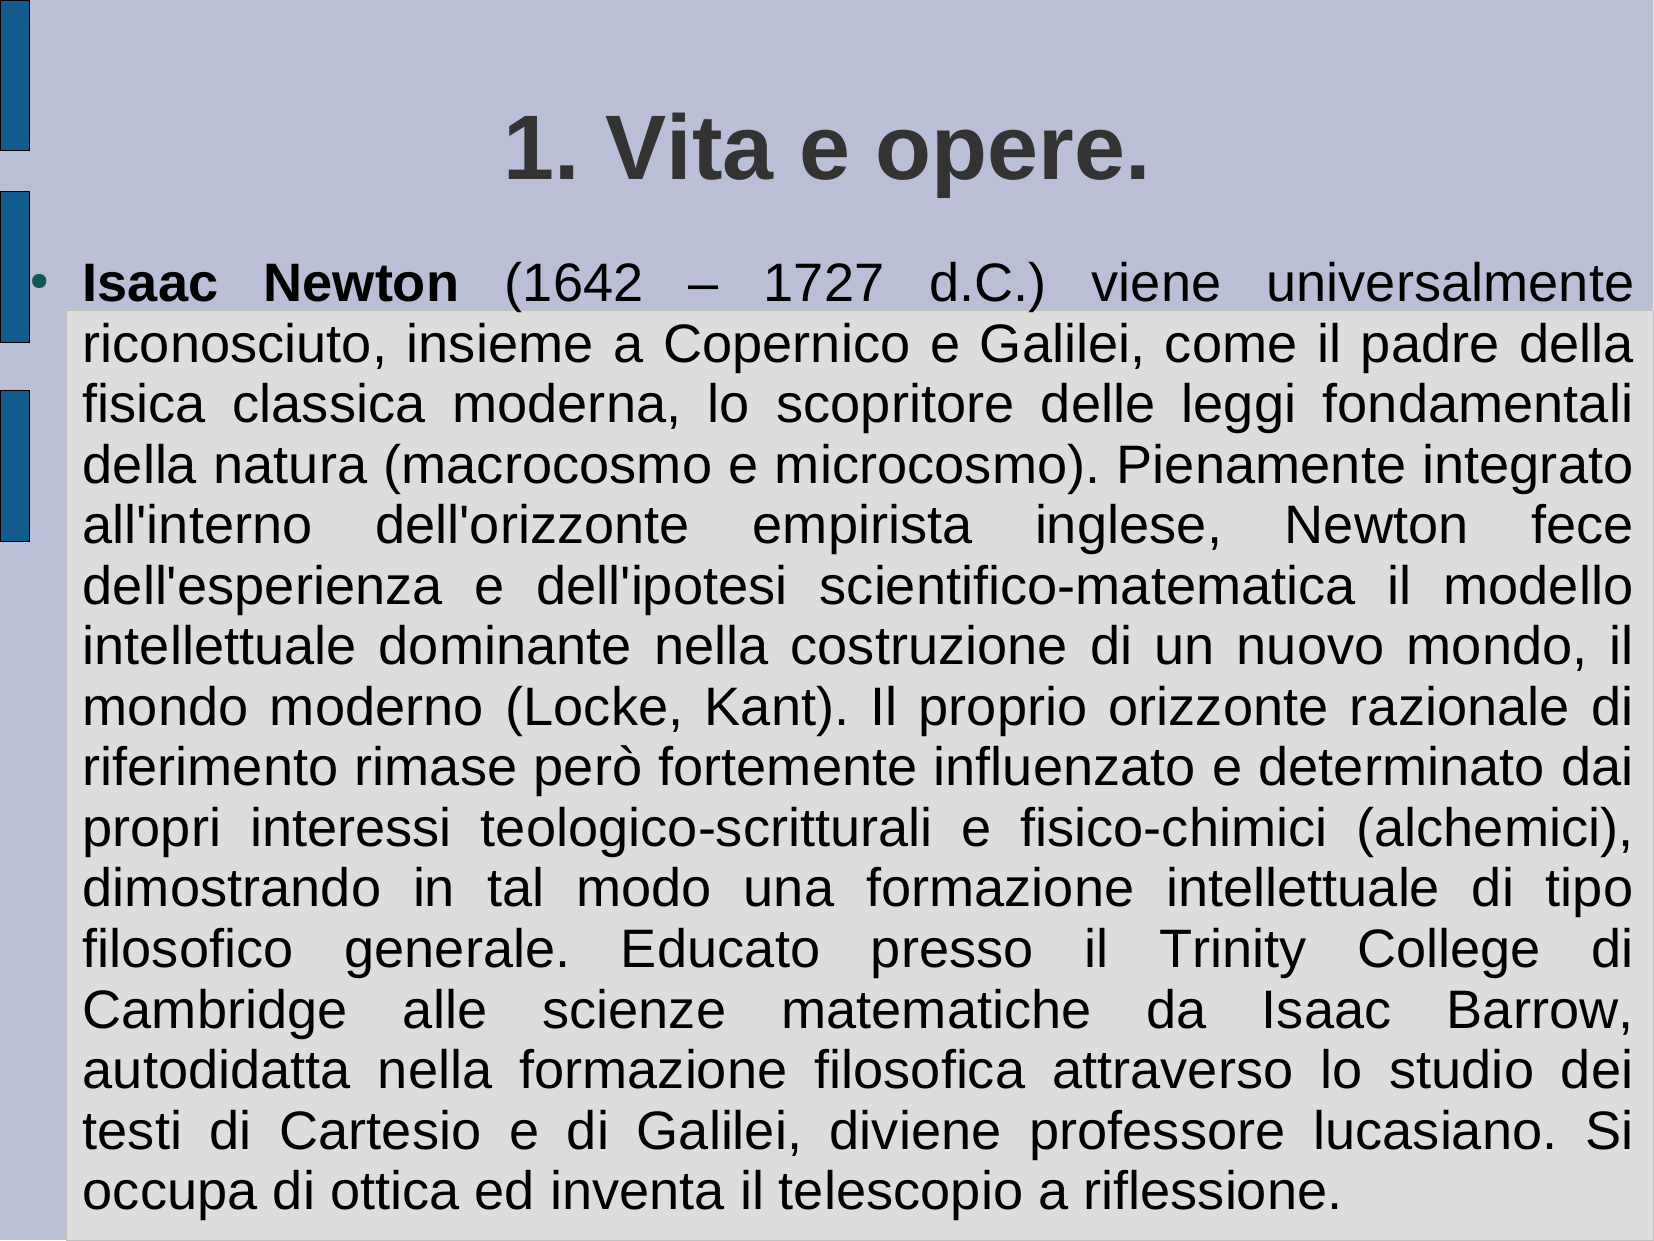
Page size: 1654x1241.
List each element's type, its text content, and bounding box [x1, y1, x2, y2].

list Isaac Newton (1642 – 1727 d.C.) viene universalmente riconosciuto, insieme a Copernico e Galilei, come il padre della fisica classica moderna, lo scopritore delle leggi fondamentali della natura (macrocosmo e microcosmo). Pienamente integrato all'interno dell'orizzonte empirista inglese, Newton fece dell'esperienza e dell'ipotesi scientifico-matematica il modello intellettuale dominante nella costruzione di un nuovo mondo, il mondo moderno (Locke, Kant). Il proprio orizzonte razionale di riferimento rimase però fortemente influenzato e determinato dai propri interessi teologico-scritturali e fisico-chimici (alchemici), dimostrando in tal modo una formazione intellettuale di tipo filosofico generale. Educato presso il Trinity College di Cambridge alle scienze matematiche da Isaac Barrow, autodidatta nella formazione filosofica attraverso lo studio dei testi di Cartesio e di Galilei, diviene professore lucasiano. Si occupa di ottica ed inventa il telescopio a riflessione. [11, 252, 1636, 1223]
title 1. Vita e opere. [121, 43, 1534, 251]
